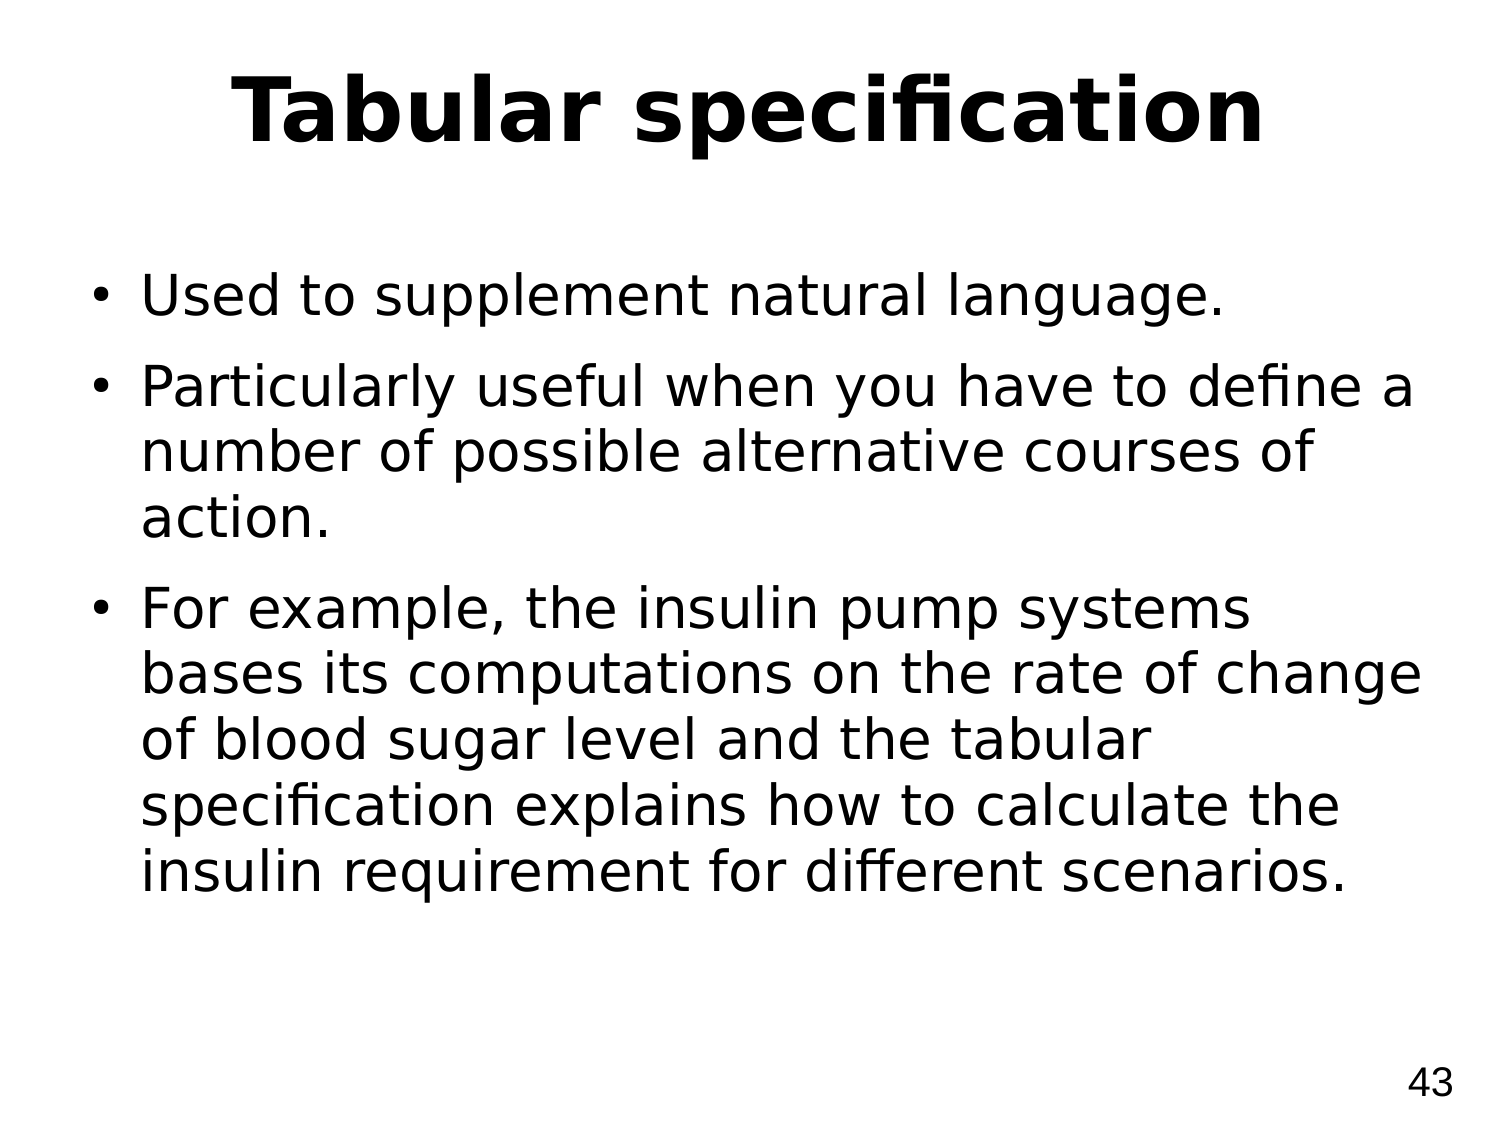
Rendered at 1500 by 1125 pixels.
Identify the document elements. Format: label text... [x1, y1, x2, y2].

title Tabular specification [75, 44, 1425, 177]
list Used to supplement natural language. Particularly useful when you have to define a number of possible alternative courses of action. For example, the insulin pump systems bases its computations on the rate of change of blood sugar level and the tabular specification explains how to calculate the insulin requirement for different scenarios. [75, 263, 1425, 916]
